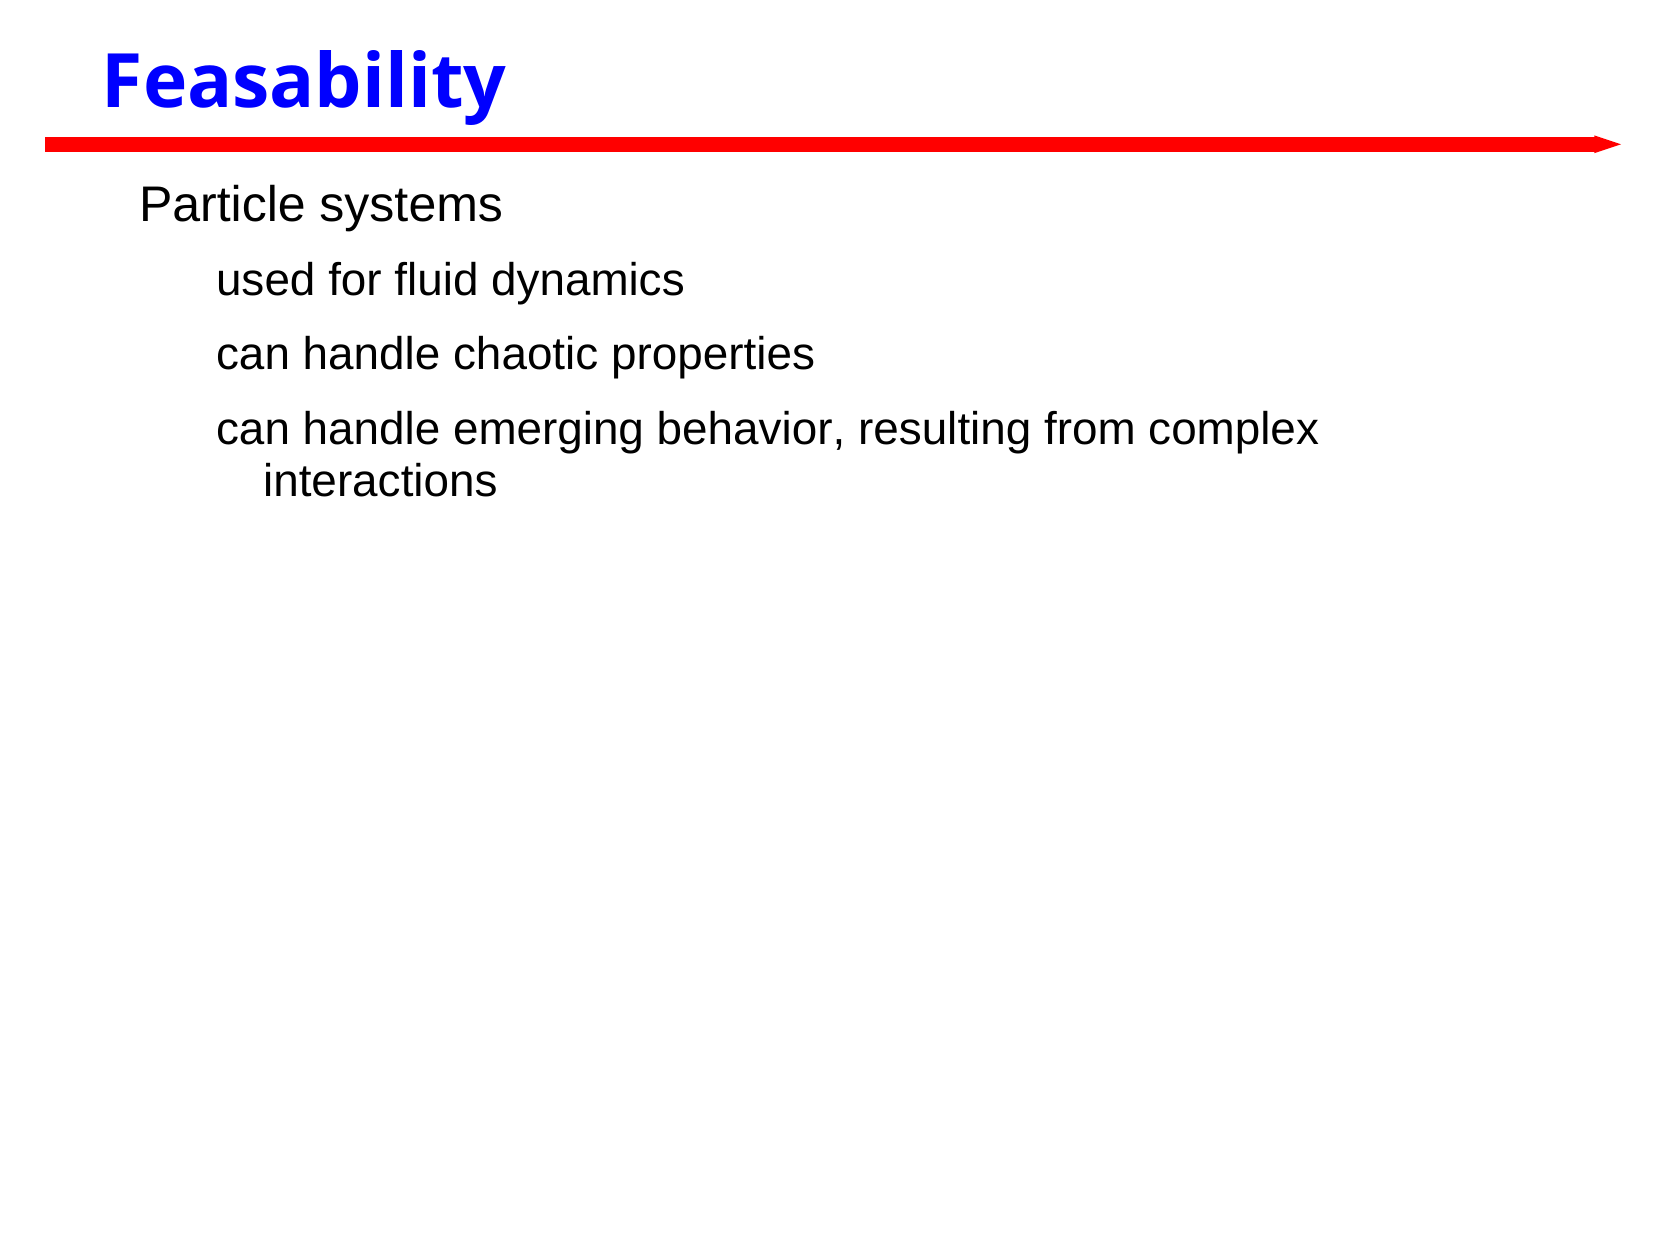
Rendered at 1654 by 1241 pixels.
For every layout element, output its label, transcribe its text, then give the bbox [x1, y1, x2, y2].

list Particle systems used for fluid dynamics can handle chaotic properties can handle emerging behavior, resulting from complex interactions [121, 175, 1534, 1127]
title Feasability [101, 27, 1514, 130]
